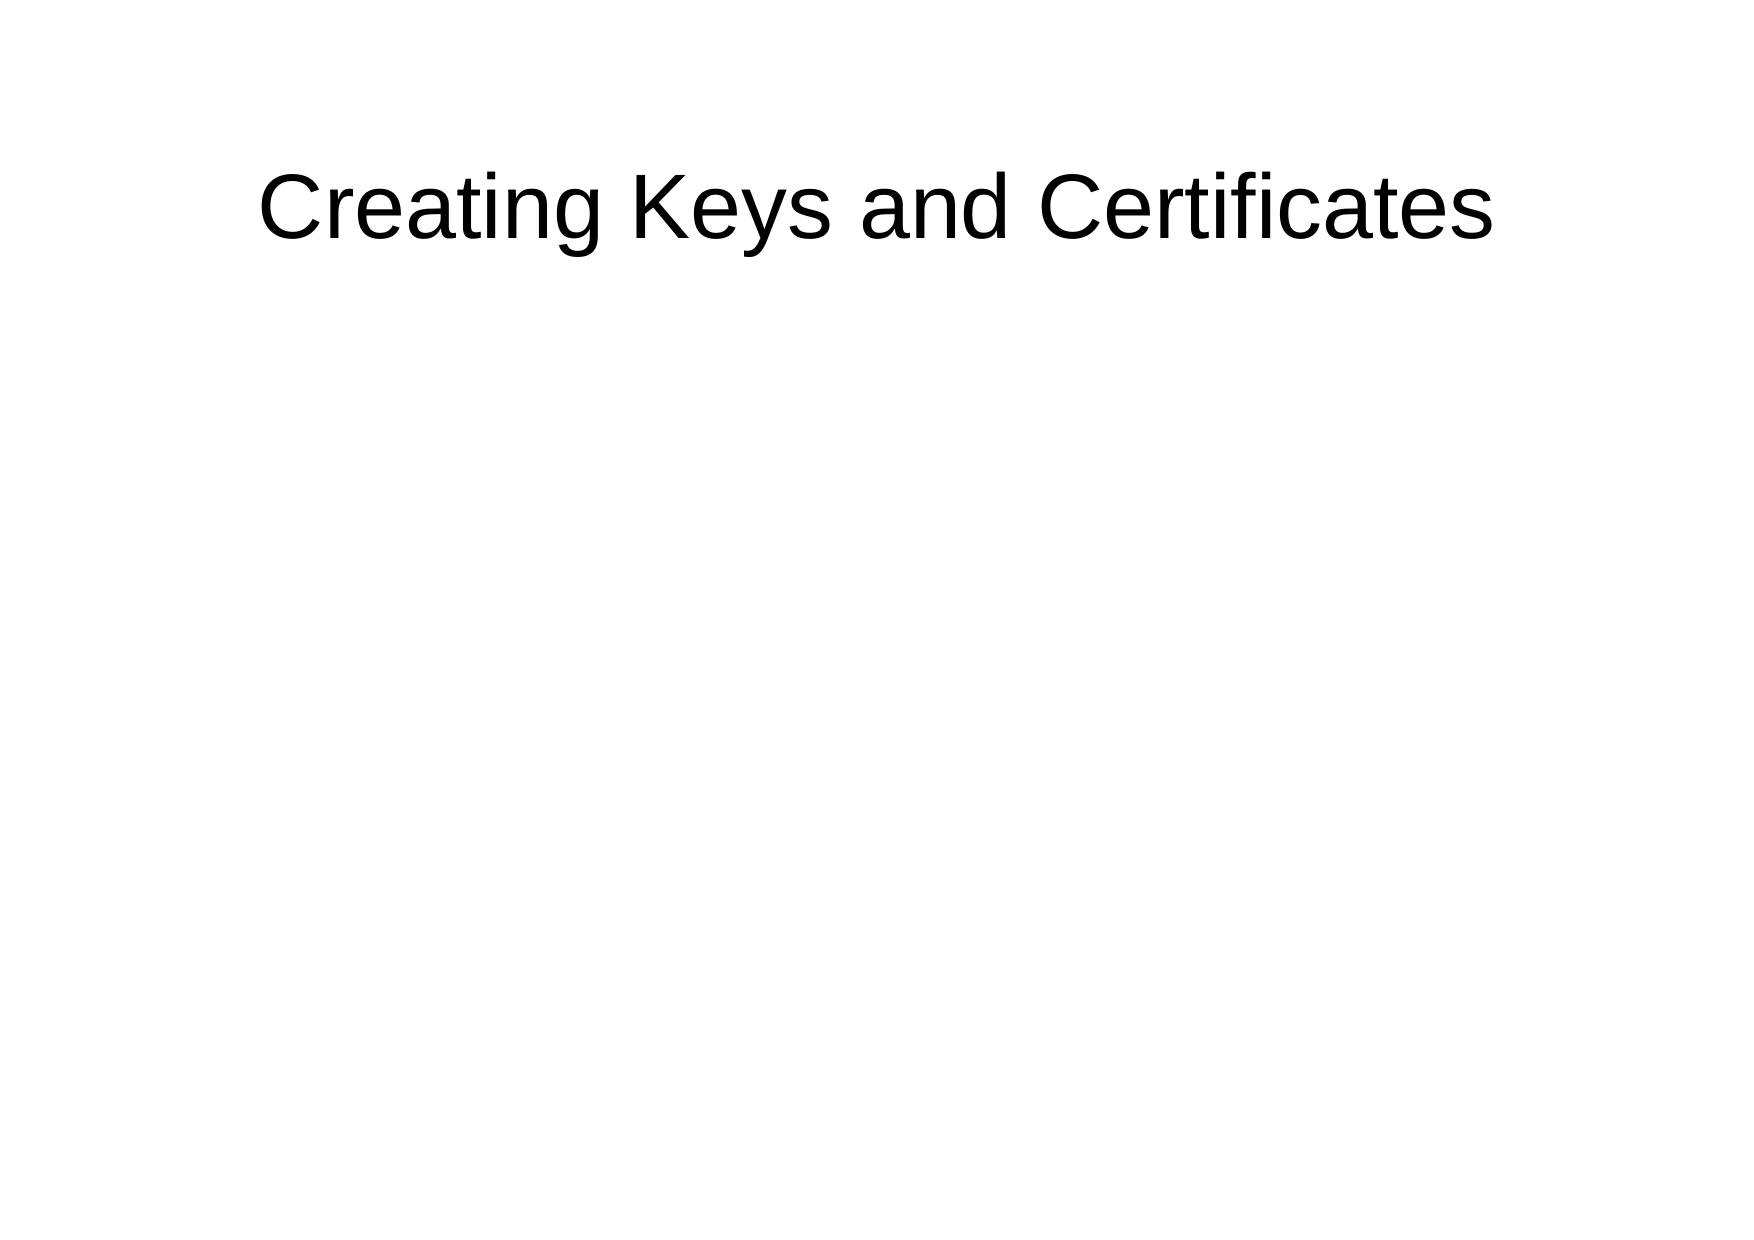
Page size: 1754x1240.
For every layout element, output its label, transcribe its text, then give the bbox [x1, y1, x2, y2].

title Creating Keys and Certificates [128, 102, 1627, 310]
